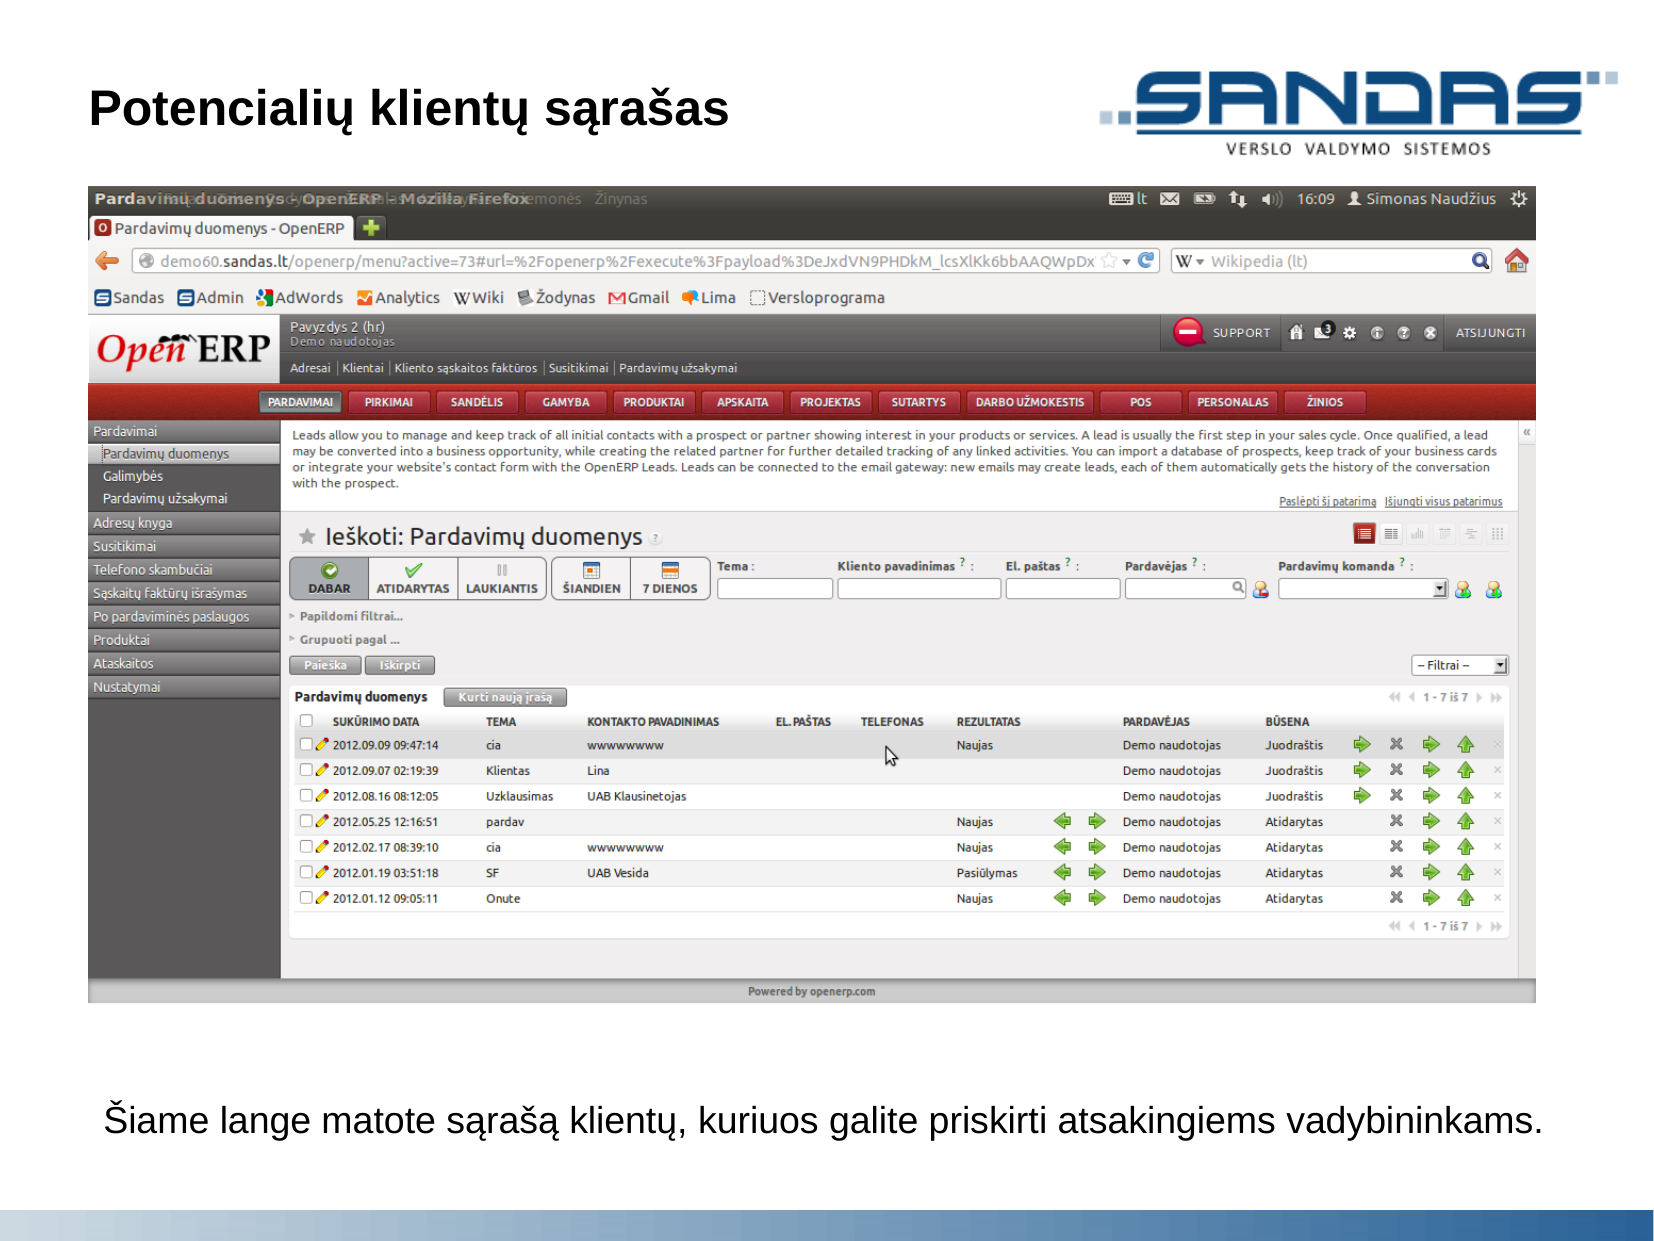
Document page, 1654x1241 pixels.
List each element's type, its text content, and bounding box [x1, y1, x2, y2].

text_box Šiame lange matote sąrašą klientų, kuriuos galite priskirti atsakingiems vadybininkams. [88, 1092, 1570, 1150]
picture [0, 1210, 1654, 1241]
picture [88, 9, 1626, 1004]
title Potencialių klientų sąrašas [88, 59, 1565, 158]
